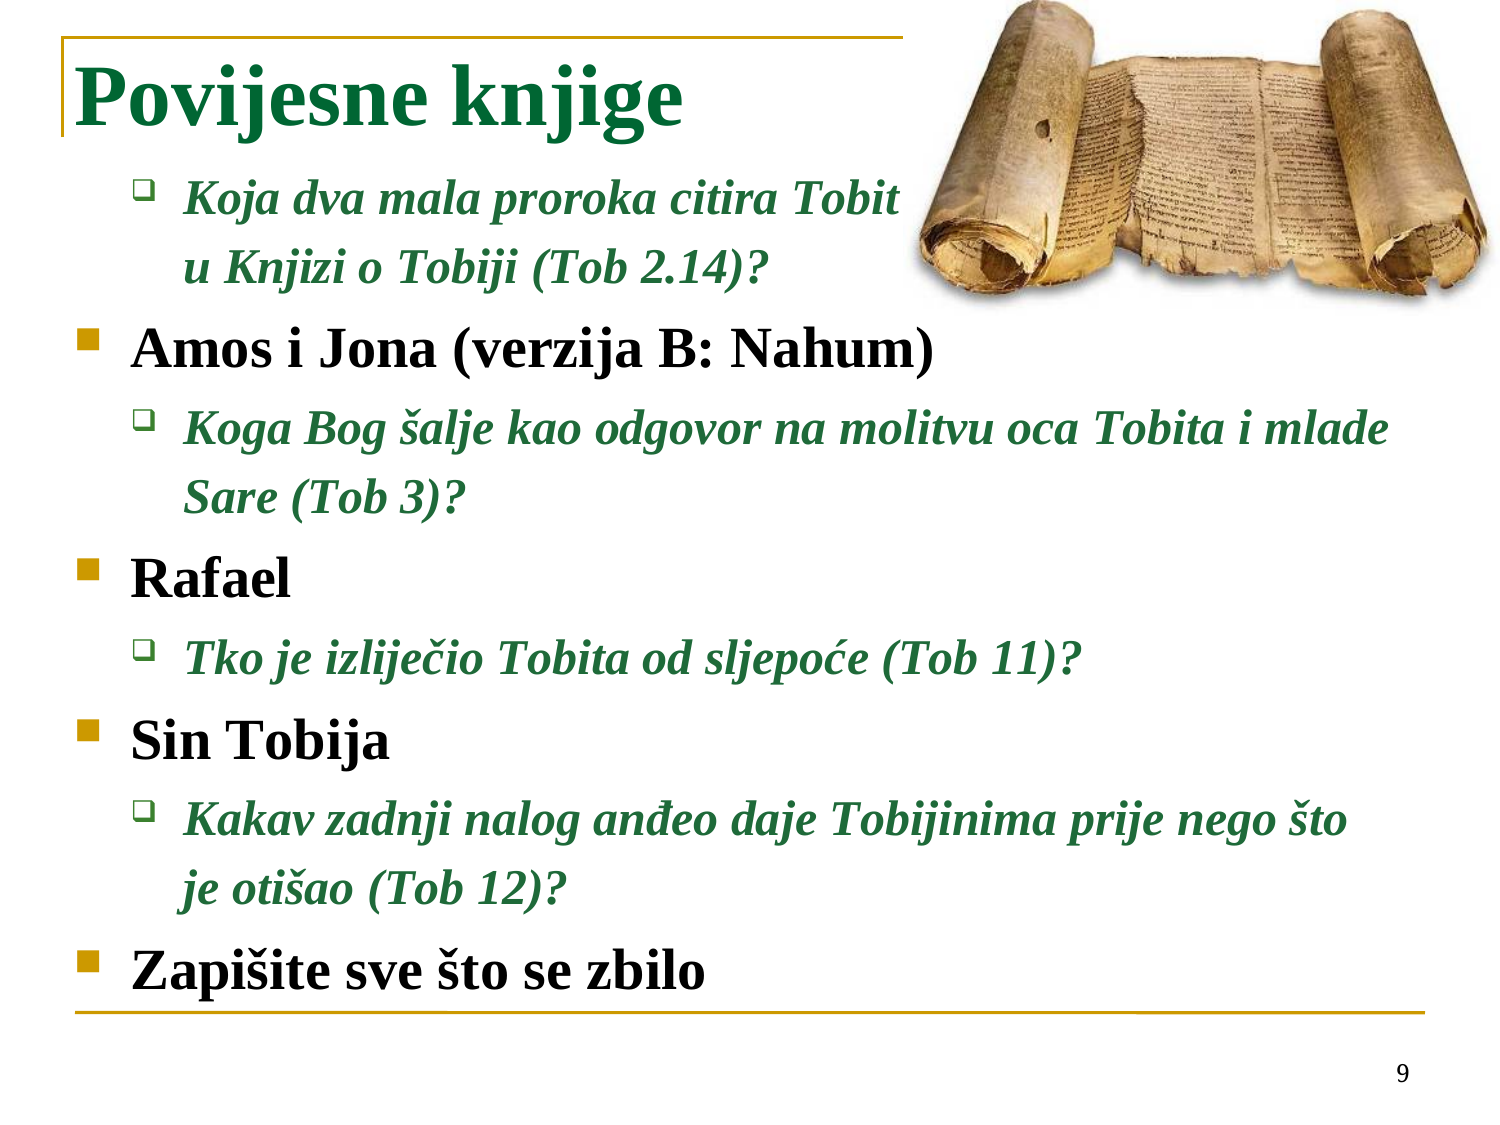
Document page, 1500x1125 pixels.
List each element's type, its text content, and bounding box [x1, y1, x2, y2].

text_box <number> [1074, 1024, 1426, 1100]
text_box Koja dva mala proroka citira Tobit u Knjizi o Tobiji (Tob 2.14)? Amos i Jona (verzija B: Nahum) Koga Bog šalje kao odgovor na molitvu oca Tobita i mlade Sare (Tob 3)? Rafael Tko je izliječio Tobita od sljepoće (Tob 11)? Sin Tobija Kakav zadnji nalog anđeo daje Tobijinima prije nego što je otišao (Tob 12)? Zapišite sve što se zbilo [59, 147, 1410, 1004]
picture [903, 0, 1500, 316]
text_box Povijesne knjige [59, 30, 903, 147]
